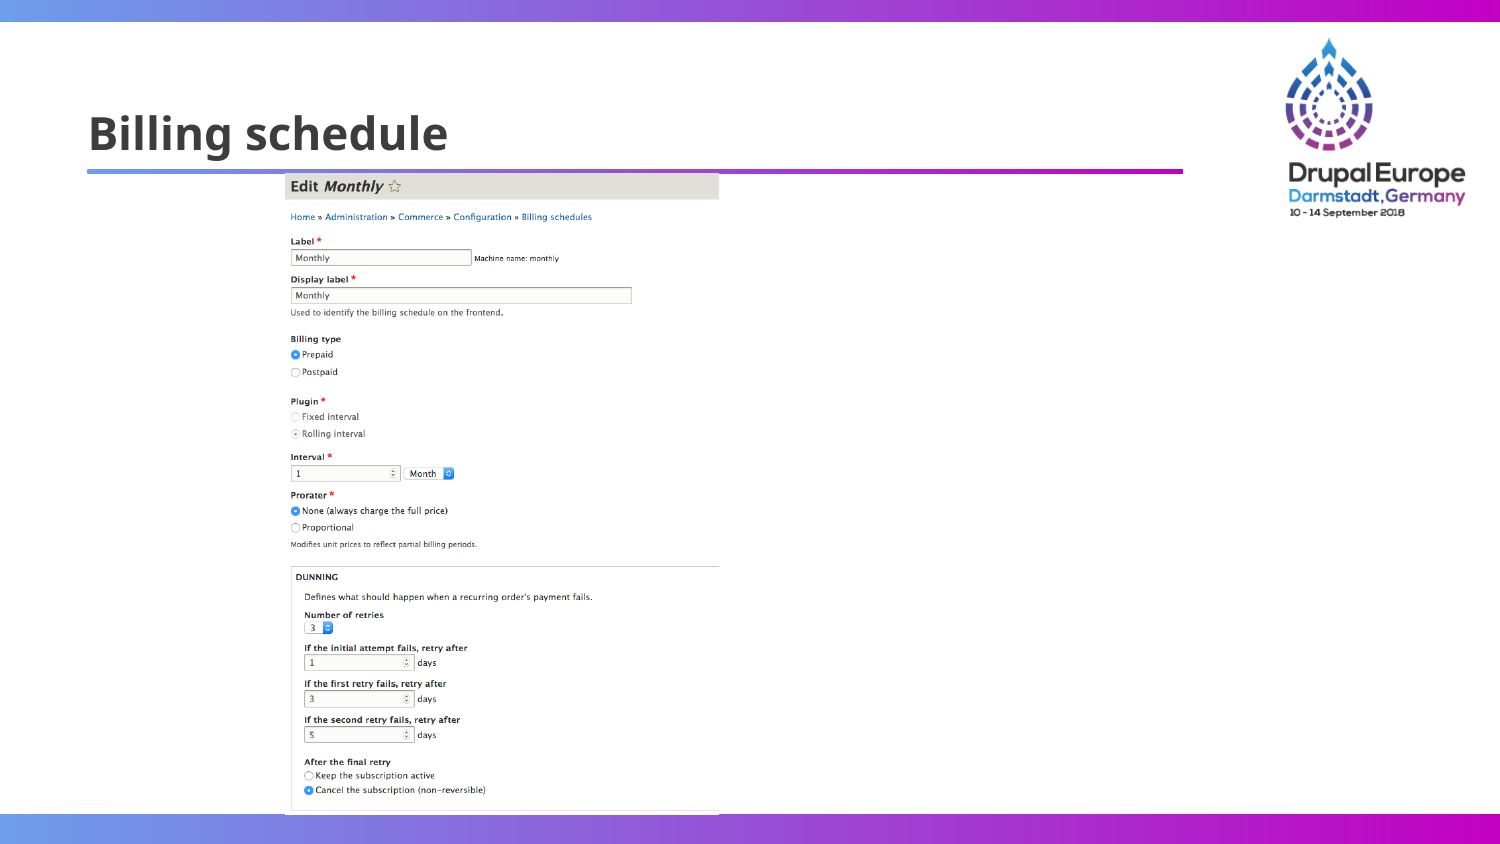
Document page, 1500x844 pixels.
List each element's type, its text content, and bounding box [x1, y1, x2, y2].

text_box [0, 814, 1500, 844]
text_box [0, 0, 1500, 22]
picture [285, 173, 719, 816]
text_box [964, 169, 1183, 174]
picture [1285, 37, 1466, 219]
text_box Billing schedule [72, 89, 964, 176]
